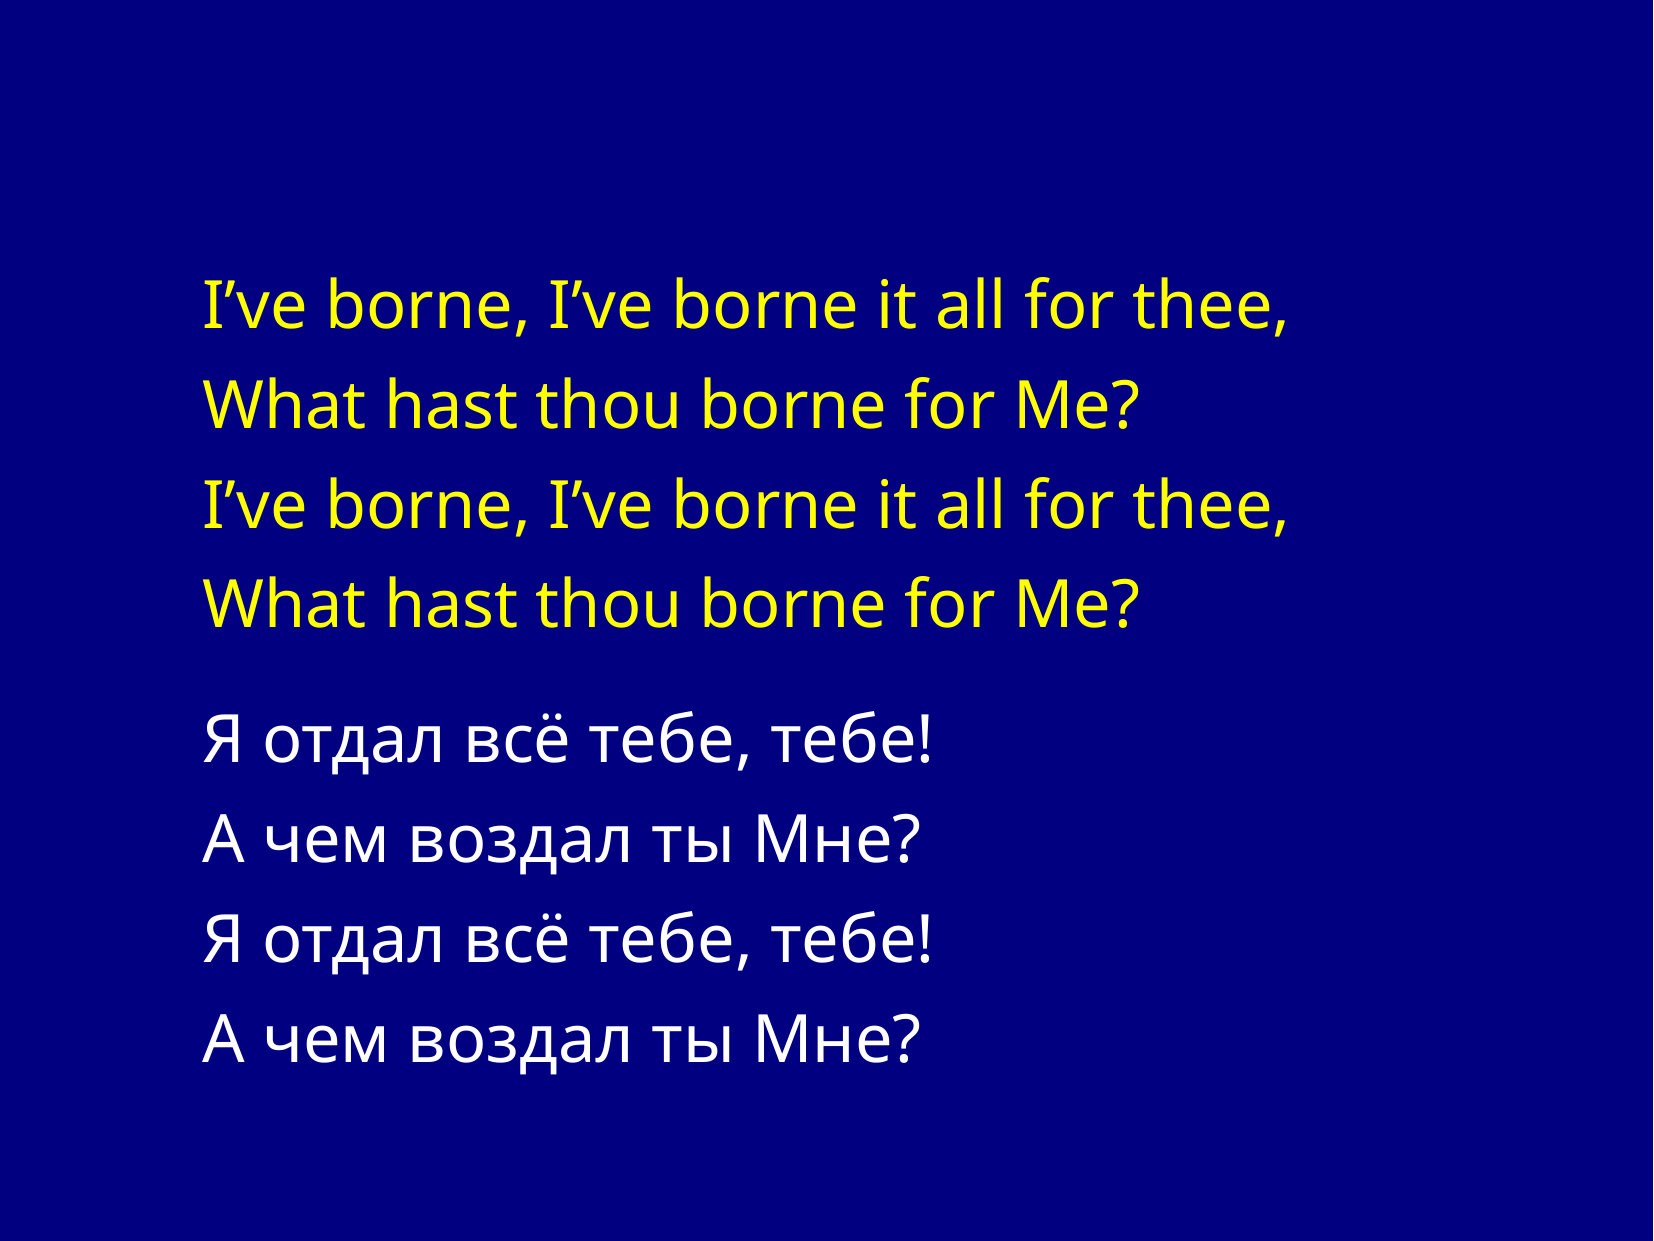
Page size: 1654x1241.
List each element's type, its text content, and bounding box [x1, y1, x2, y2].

text_box I’ve borne, I’ve borne it all for thee, What hast thou borne for Me? I’ve borne, I’ve borne it all for thee, What hast thou borne for Me? [75, 150, 1576, 638]
text_box Я отдал всё тебе, тебе! А чем воздал ты Мне? Я отдал всё тебе, тебе! А чем воздал ты Мне? [75, 675, 1576, 1163]
